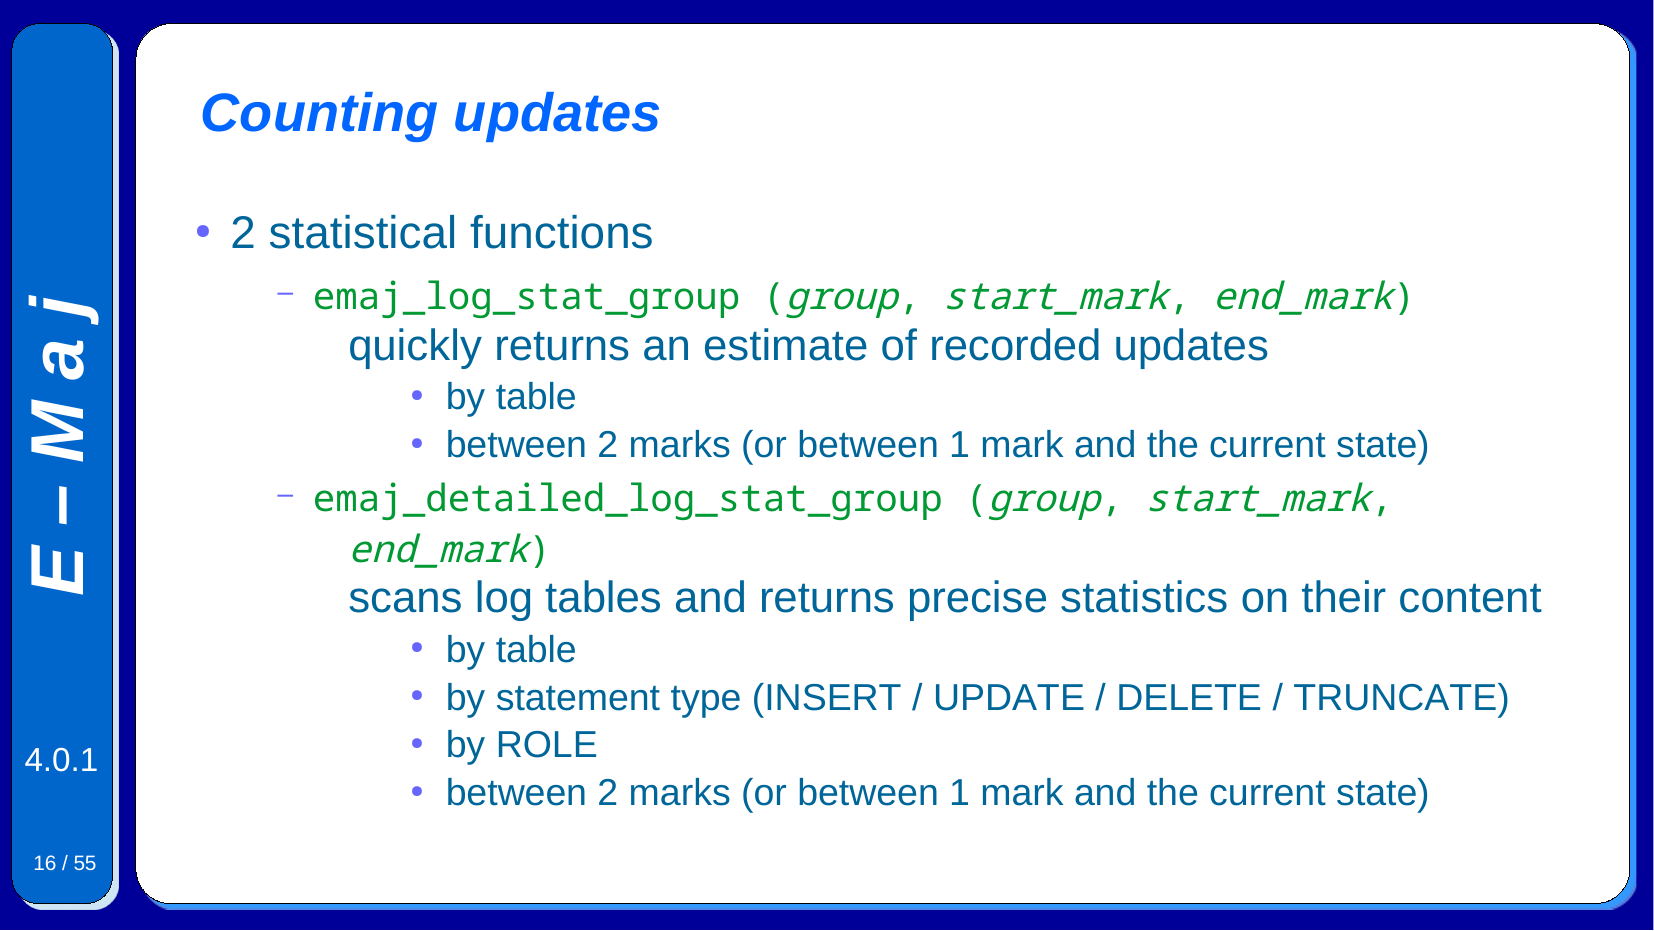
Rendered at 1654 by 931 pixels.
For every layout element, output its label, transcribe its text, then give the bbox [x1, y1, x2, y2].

list 2 statistical functions emaj_log_stat_group (group, start_mark, end_mark) quickly returns an estimate of recorded updates by table between 2 marks (or between 1 mark and the current state) emaj_detailed_log_stat_group (group, start_mark, end_mark) scans log tables and returns precise statistics on their content by table by statement type (INSERT / UPDATE / DELETE / TRUNCATE) by ROLE between 2 marks (or between 1 mark and the current state) [177, 206, 1587, 889]
title Counting updates [200, 34, 1575, 191]
